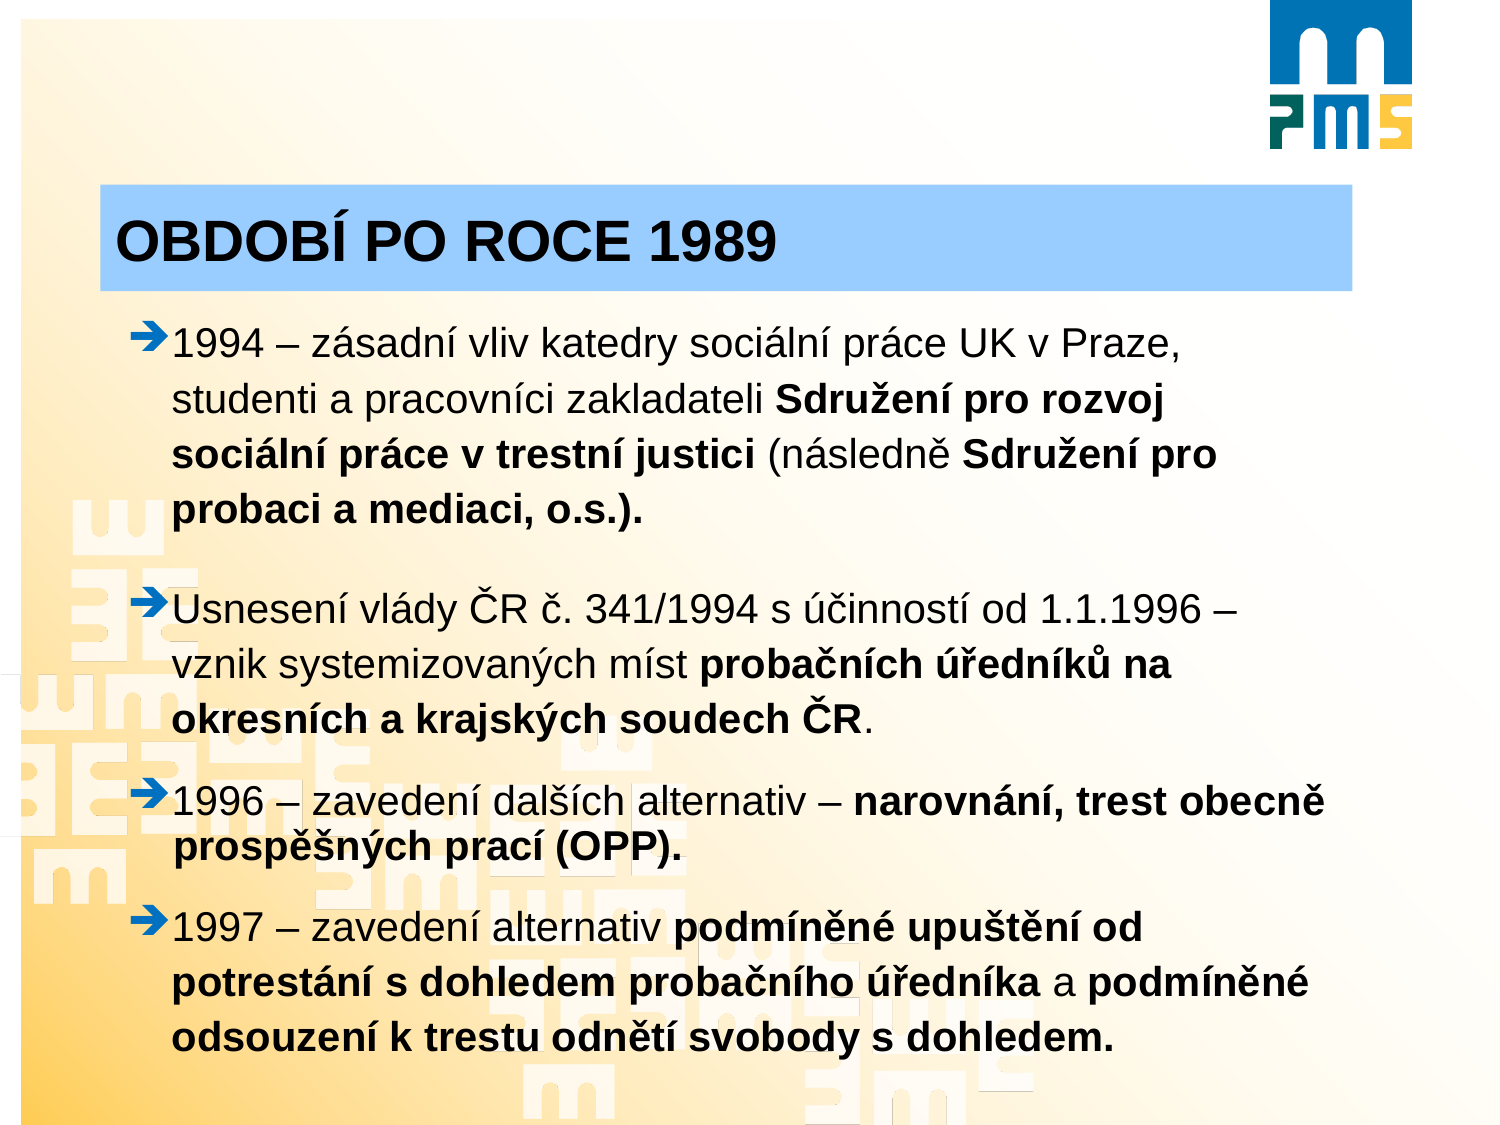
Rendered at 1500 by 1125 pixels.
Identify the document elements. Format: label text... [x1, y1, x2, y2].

title OBDOBÍ PO ROCE 1989 [100, 184, 1353, 292]
picture [0, 0, 1500, 1125]
subtitle 1994 – zásadní vliv katedry sociální práce UK v Praze, studenti a pracovníci zakladateli Sdružení pro rozvoj sociální práce v trestní justici (následně Sdružení pro probaci a mediaci, o.s.). Usnesení vlády ČR č. 341/1994 s účinností od 1.1.1996 – vznik systemizovaných míst probačních úředníků na okresních a krajských soudech ČR. 1996 – zavedení dalších alternativ – narovnání, trest obecně prospěšných prací (OPP). 1997 – zavedení alternativ podmíněné upuštění od potrestání s dohledem probačního úředníka a podmíněné odsouzení k trestu odnětí svobody s dohledem. [112, 314, 1353, 1024]
